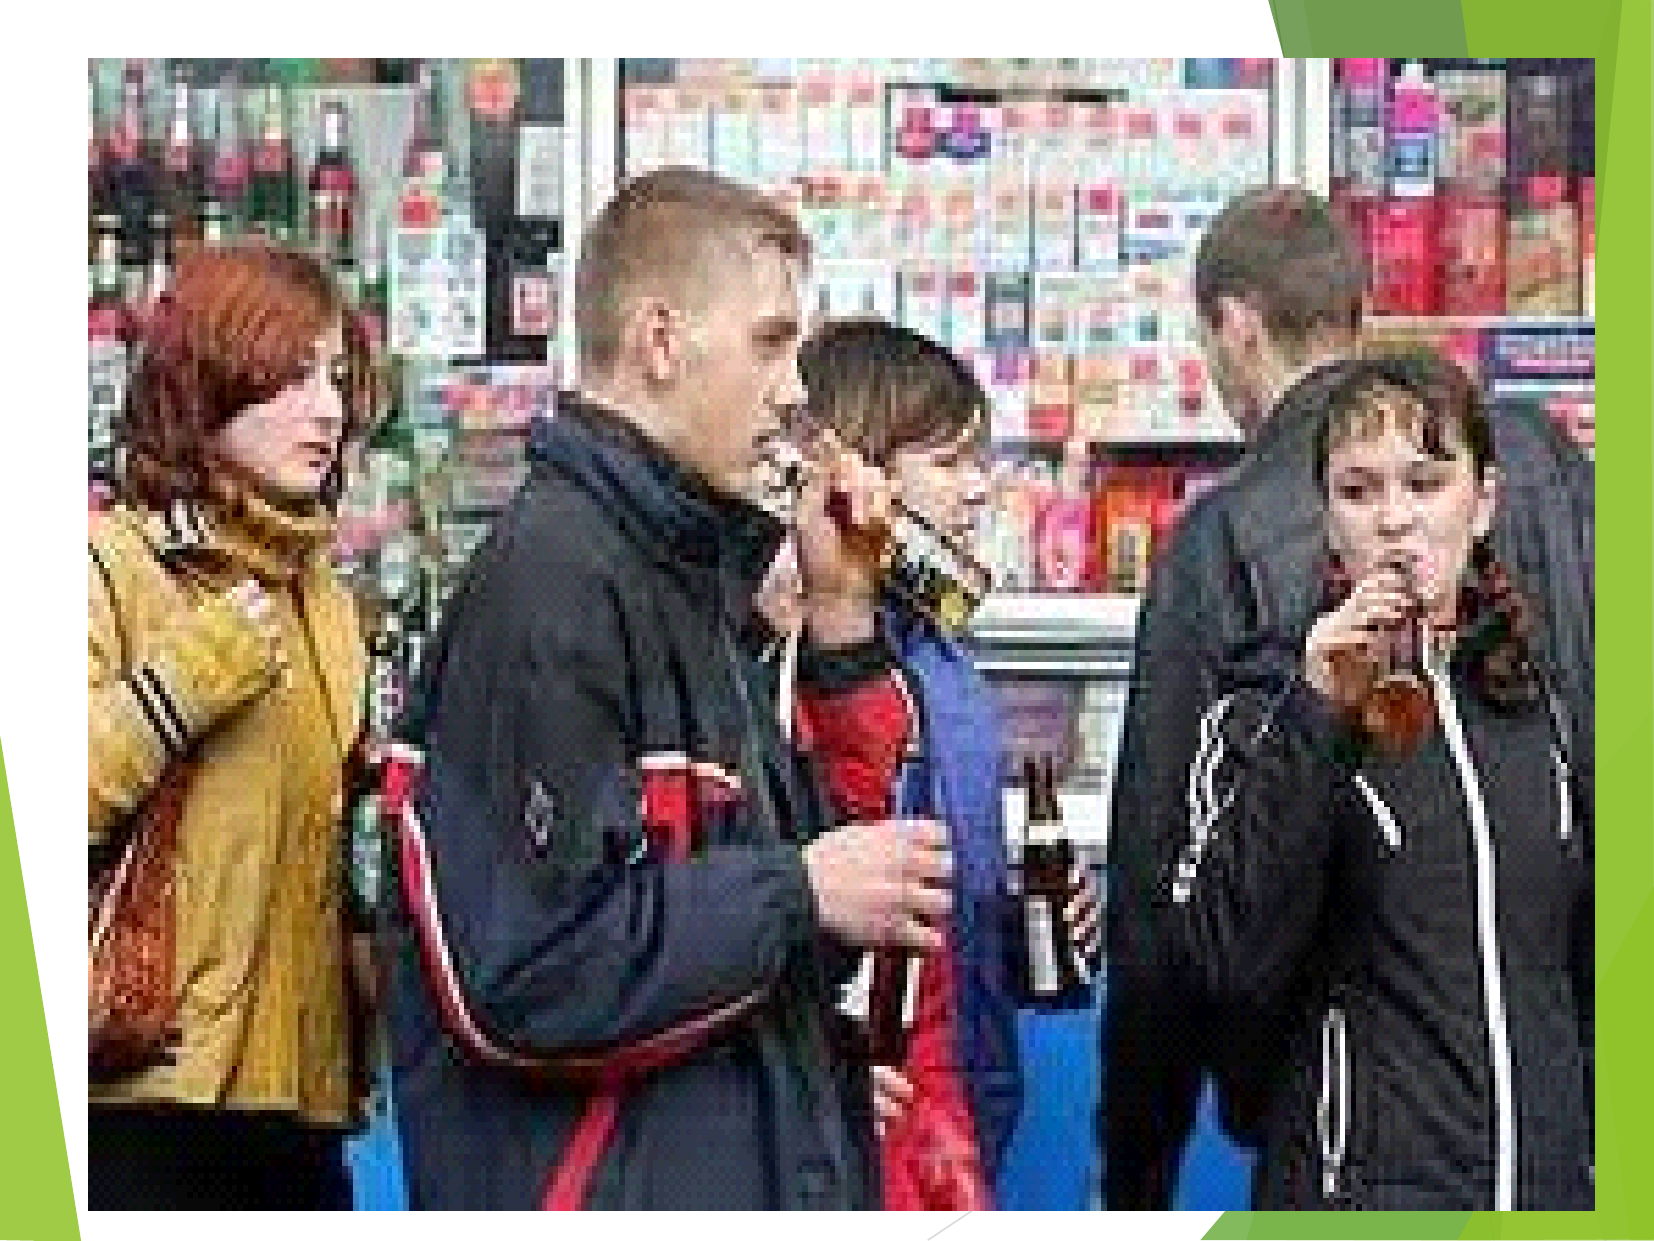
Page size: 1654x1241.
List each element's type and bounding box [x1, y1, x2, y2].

picture [88, 59, 1595, 1211]
